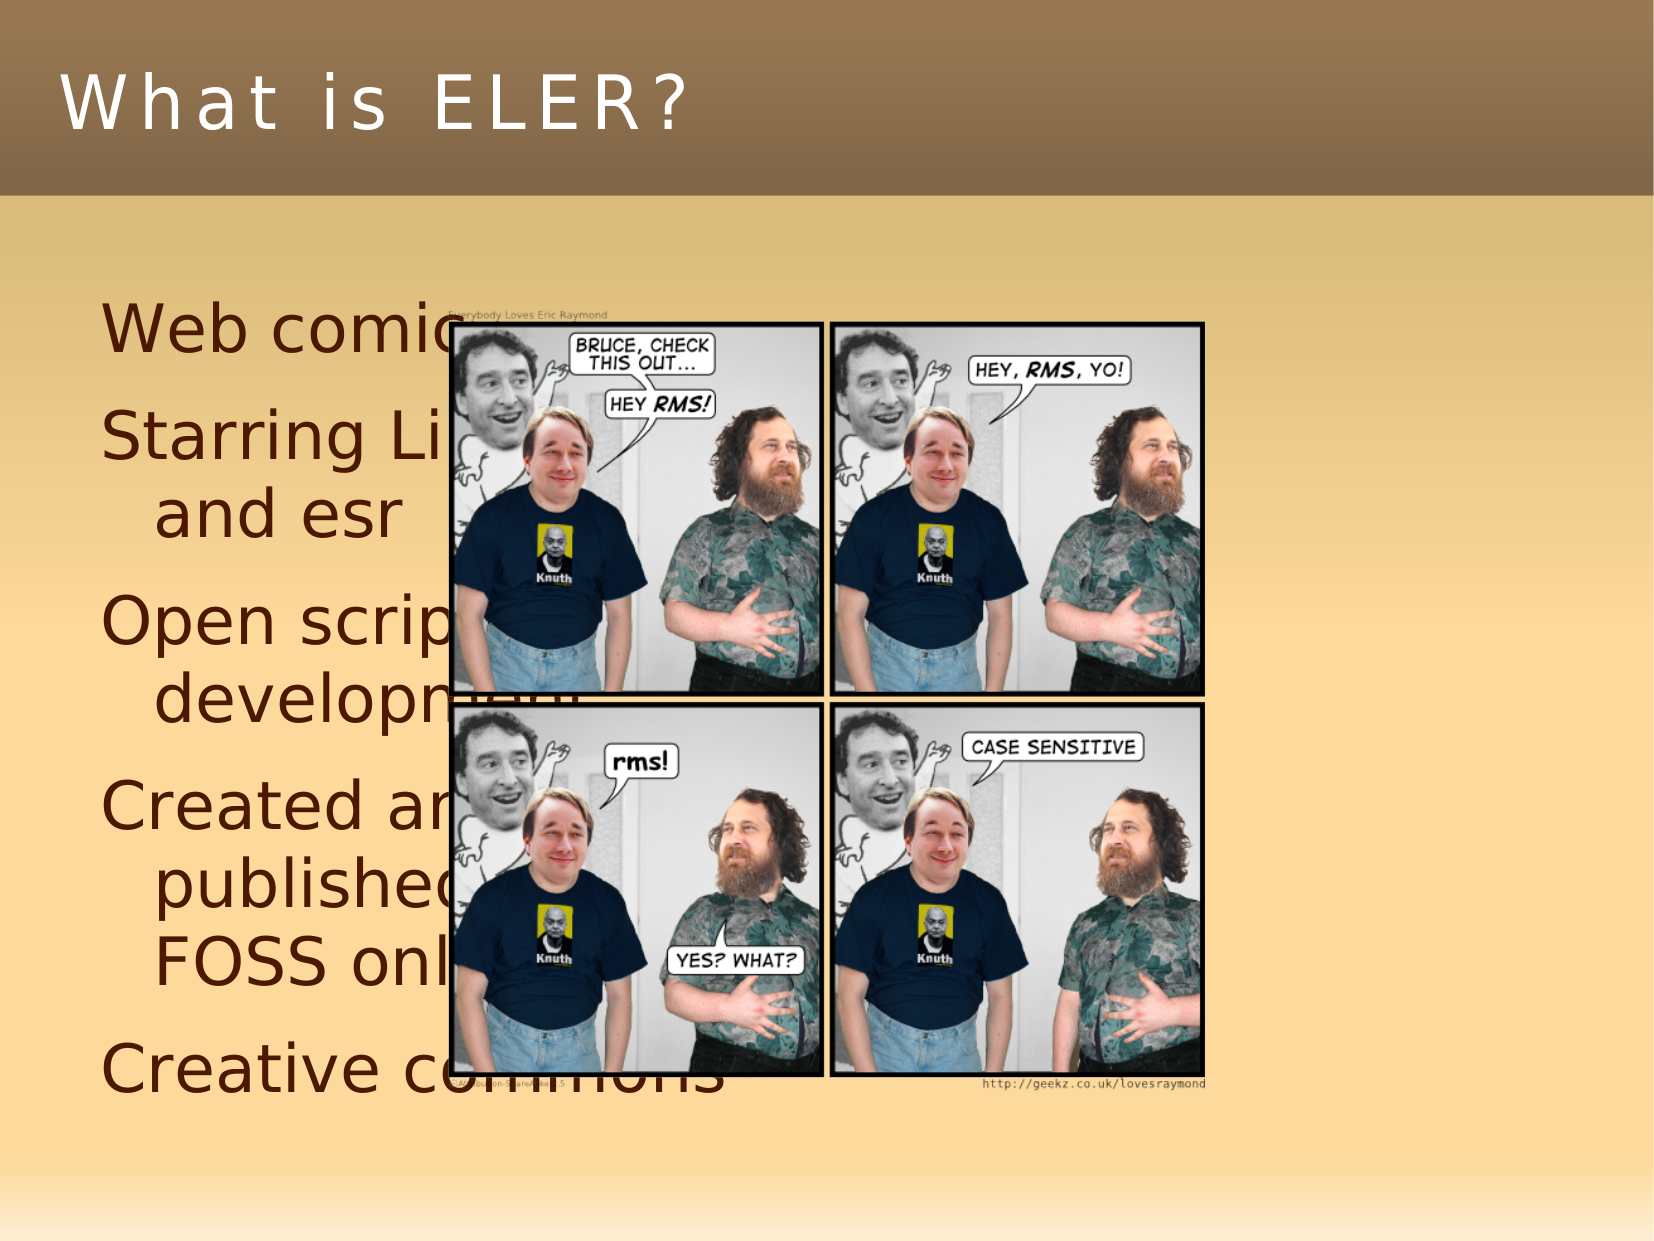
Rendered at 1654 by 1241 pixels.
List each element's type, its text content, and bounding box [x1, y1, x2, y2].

picture [0, 0, 1654, 1241]
title What is ELER? [59, 29, 1595, 178]
list Web comic Starring Linus, rms and esr Open script development Created and published using FOSS only Creative commons [82, 290, 417, 1109]
